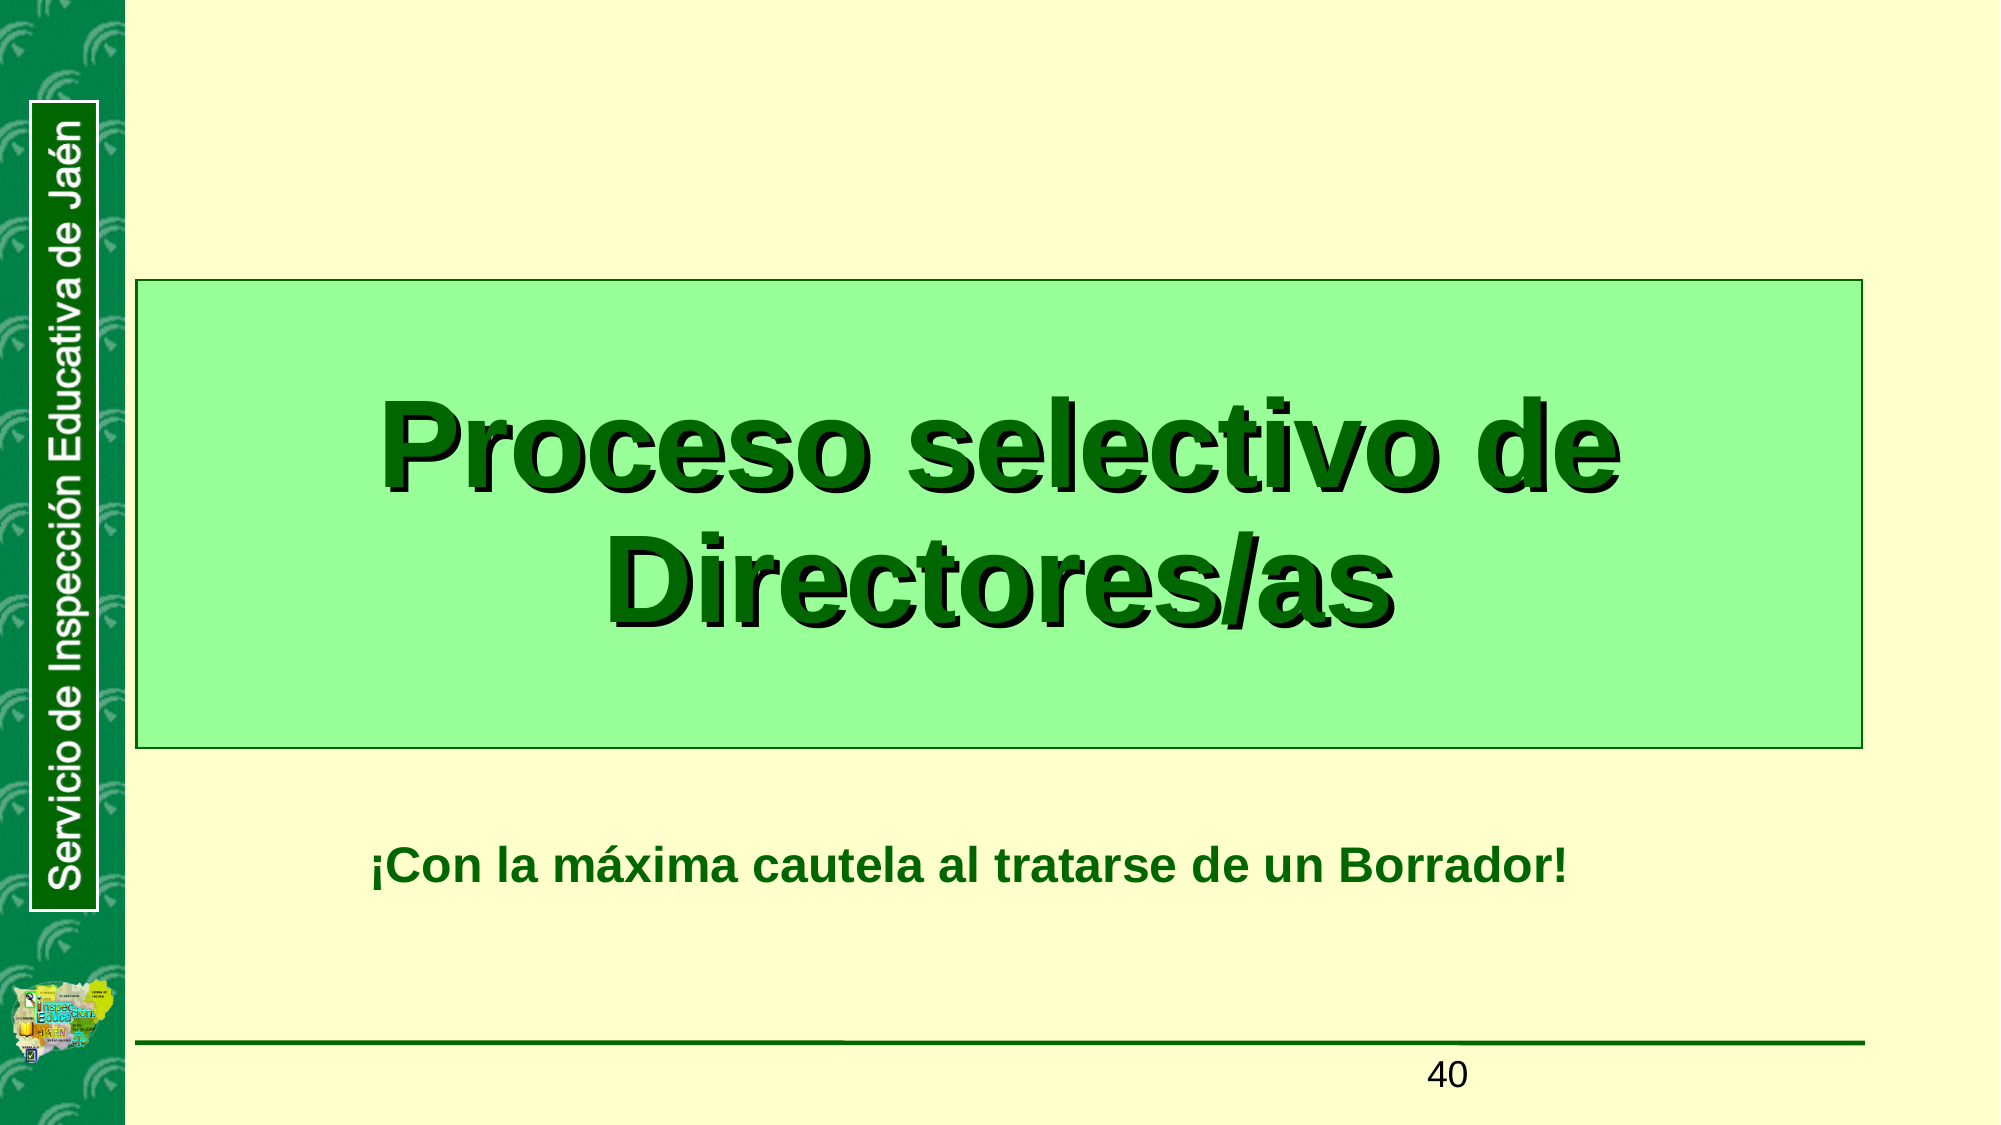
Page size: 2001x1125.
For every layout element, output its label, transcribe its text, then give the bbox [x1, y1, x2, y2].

picture [0, 0, 125, 1125]
text_box <número> [1412, 1042, 1863, 1103]
text_box ¡Con la máxima cautela al tratarse de un Borrador! [354, 803, 1737, 922]
text_box Proceso selectivo de Directores/as [136, 280, 1862, 749]
